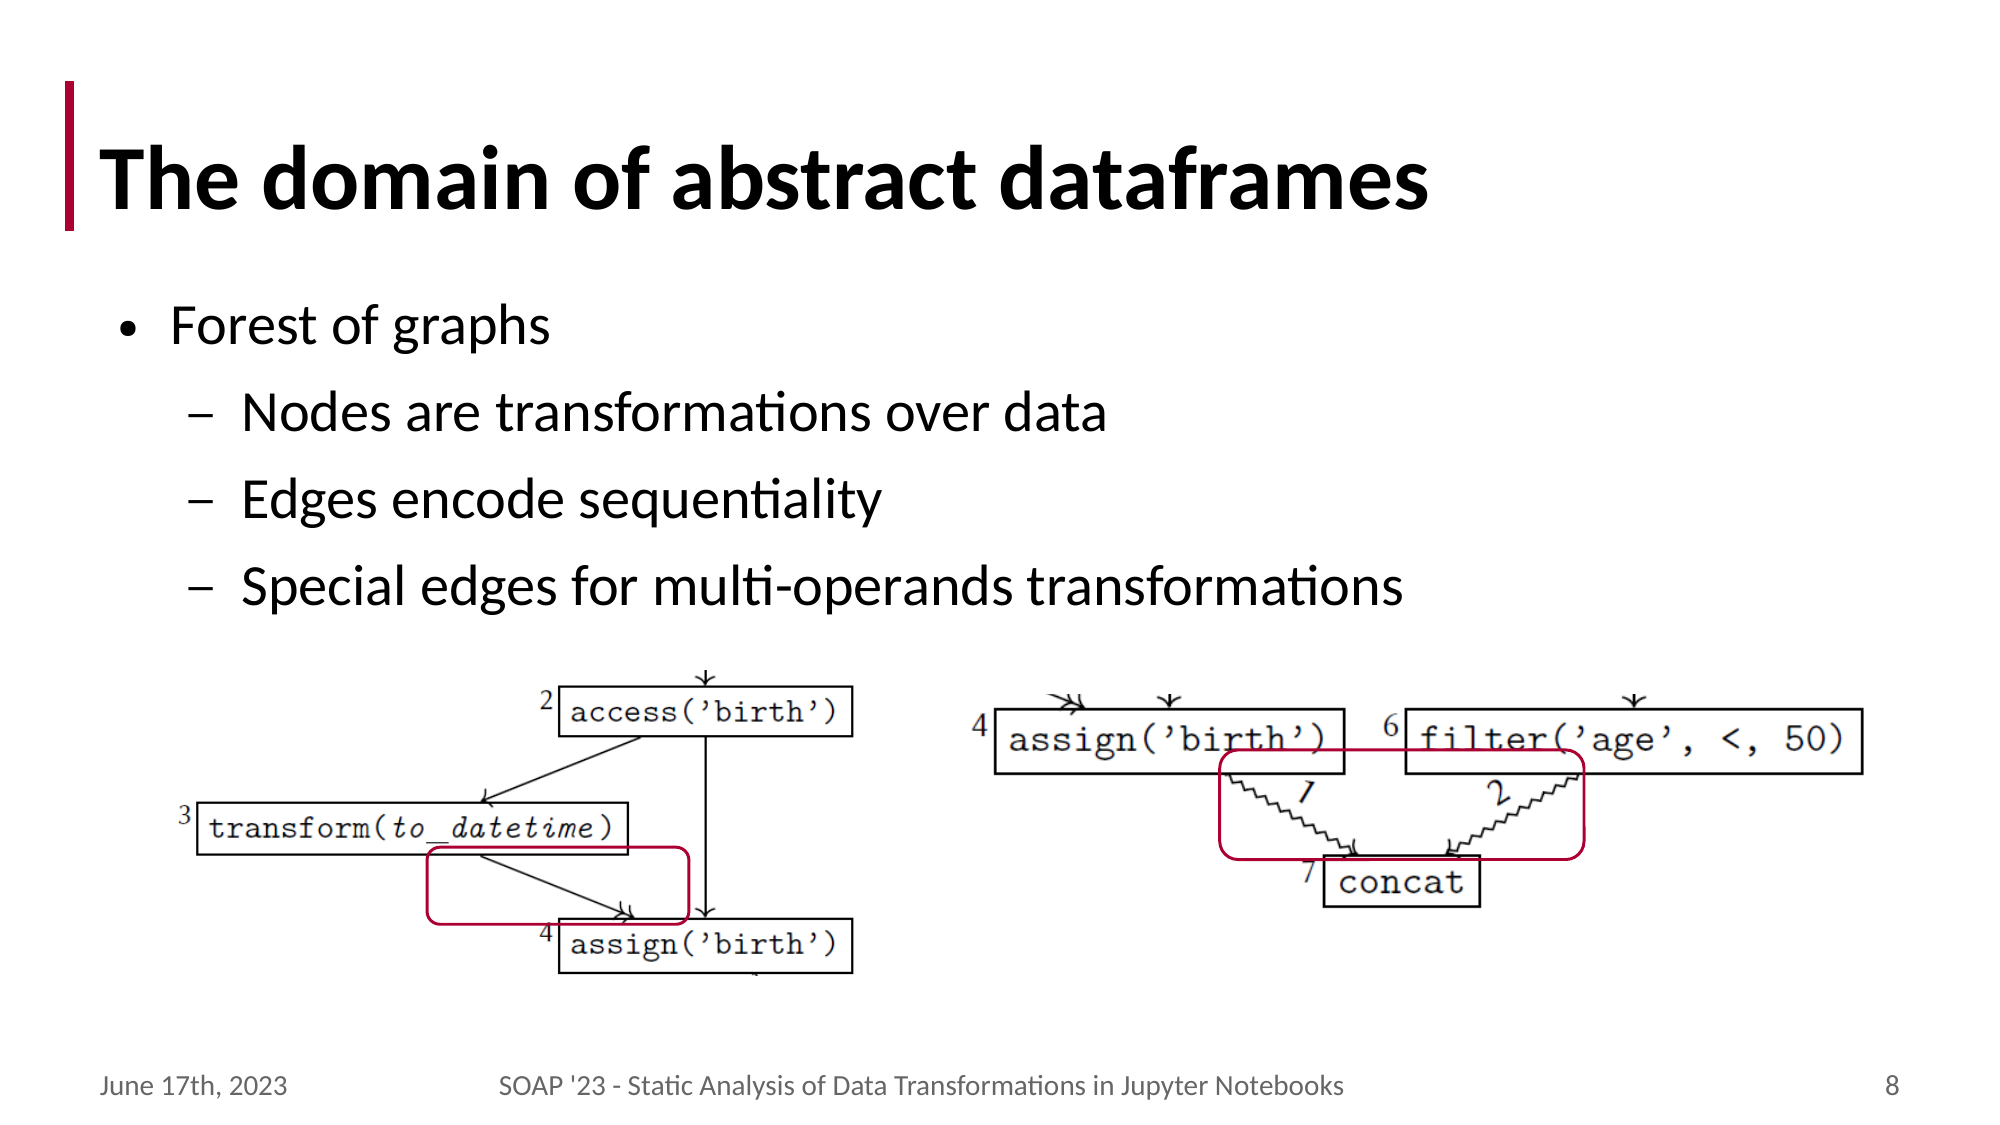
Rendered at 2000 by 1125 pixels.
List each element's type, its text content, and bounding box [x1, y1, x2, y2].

picture [163, 670, 872, 976]
title The domain of abstract dataframes [99, 44, 1900, 233]
picture [946, 694, 1882, 916]
list Forest of graphs Nodes are transformations over data Edges encode sequentiality Special edges for multi-operands transformations [99, 300, 1900, 1027]
